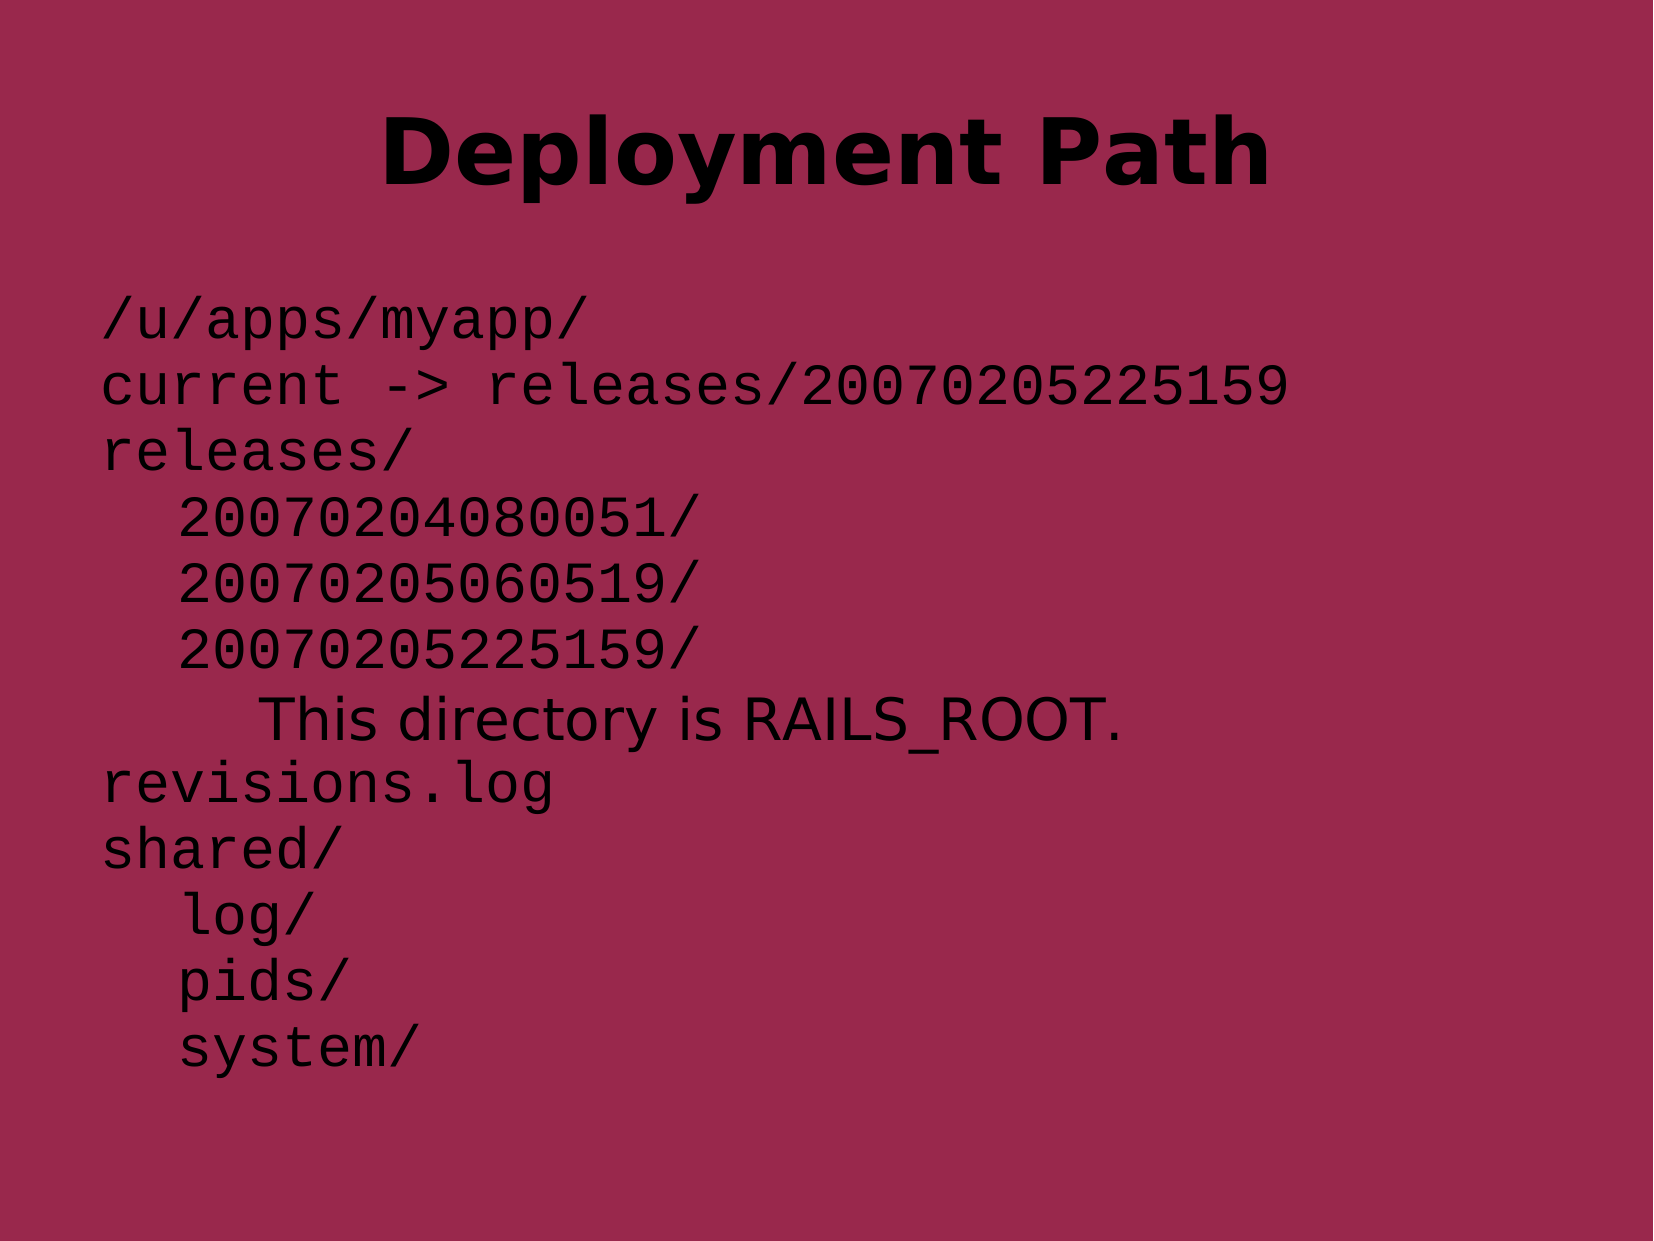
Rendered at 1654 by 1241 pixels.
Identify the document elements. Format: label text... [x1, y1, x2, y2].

list /u/apps/myapp/ current -> releases/20070205225159 releases/ 20070204080051/ 20070205060519/ 20070205225159/ This directory is RAILS_ROOT. revisions.log shared/ log/ pids/ system/ [82, 290, 1571, 1095]
title Deployment Path [82, 56, 1571, 250]
